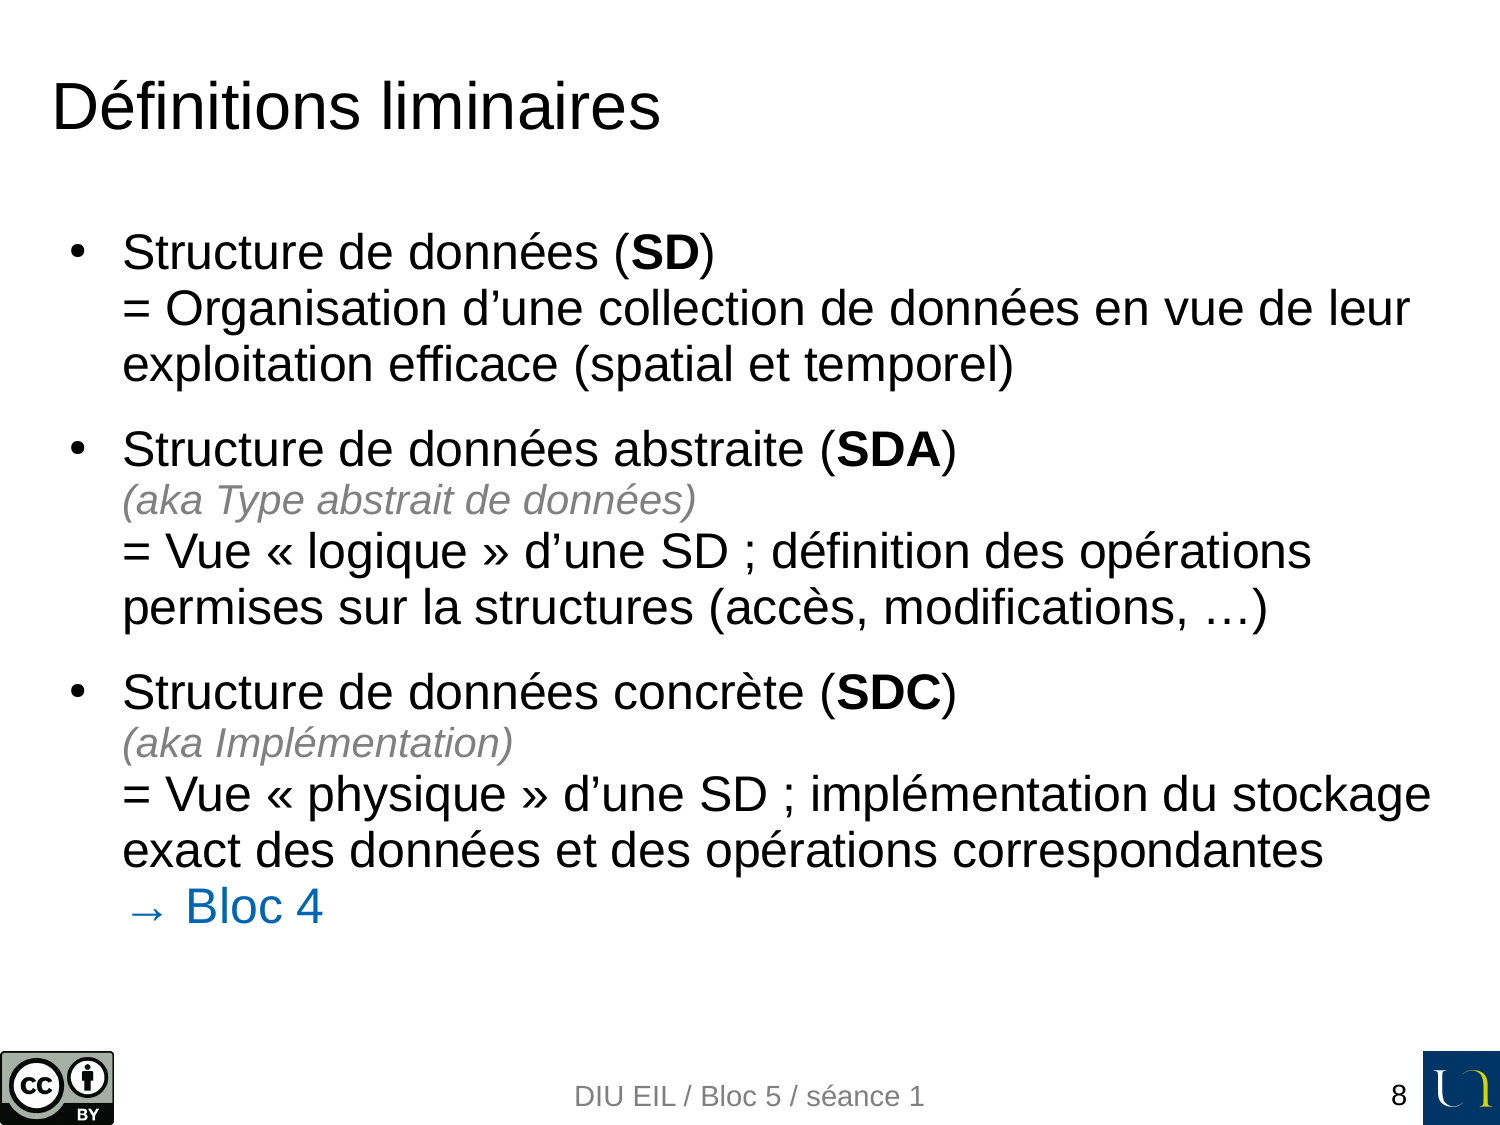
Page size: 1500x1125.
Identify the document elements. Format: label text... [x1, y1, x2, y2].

picture [1417, 1051, 1500, 1125]
picture [0, 1051, 114, 1125]
title Définitions liminaires [51, 44, 1449, 170]
list Structure de données (SD) = Organisation d’une collection de données en vue de leur exploitation efficace (spatial et temporel) Structure de données abstraite (SDA) (aka Type abstrait de données) = Vue « logique » d’une SD ; définition des opérations permises sur la structures (accès, modifications, …) Structure de données concrète (SDC) (aka Implémentation) = Vue « physique » d’une SD ; implémentation du stockage exact des données et des opérations correspondantes → Bloc 4 [51, 224, 1449, 1052]
